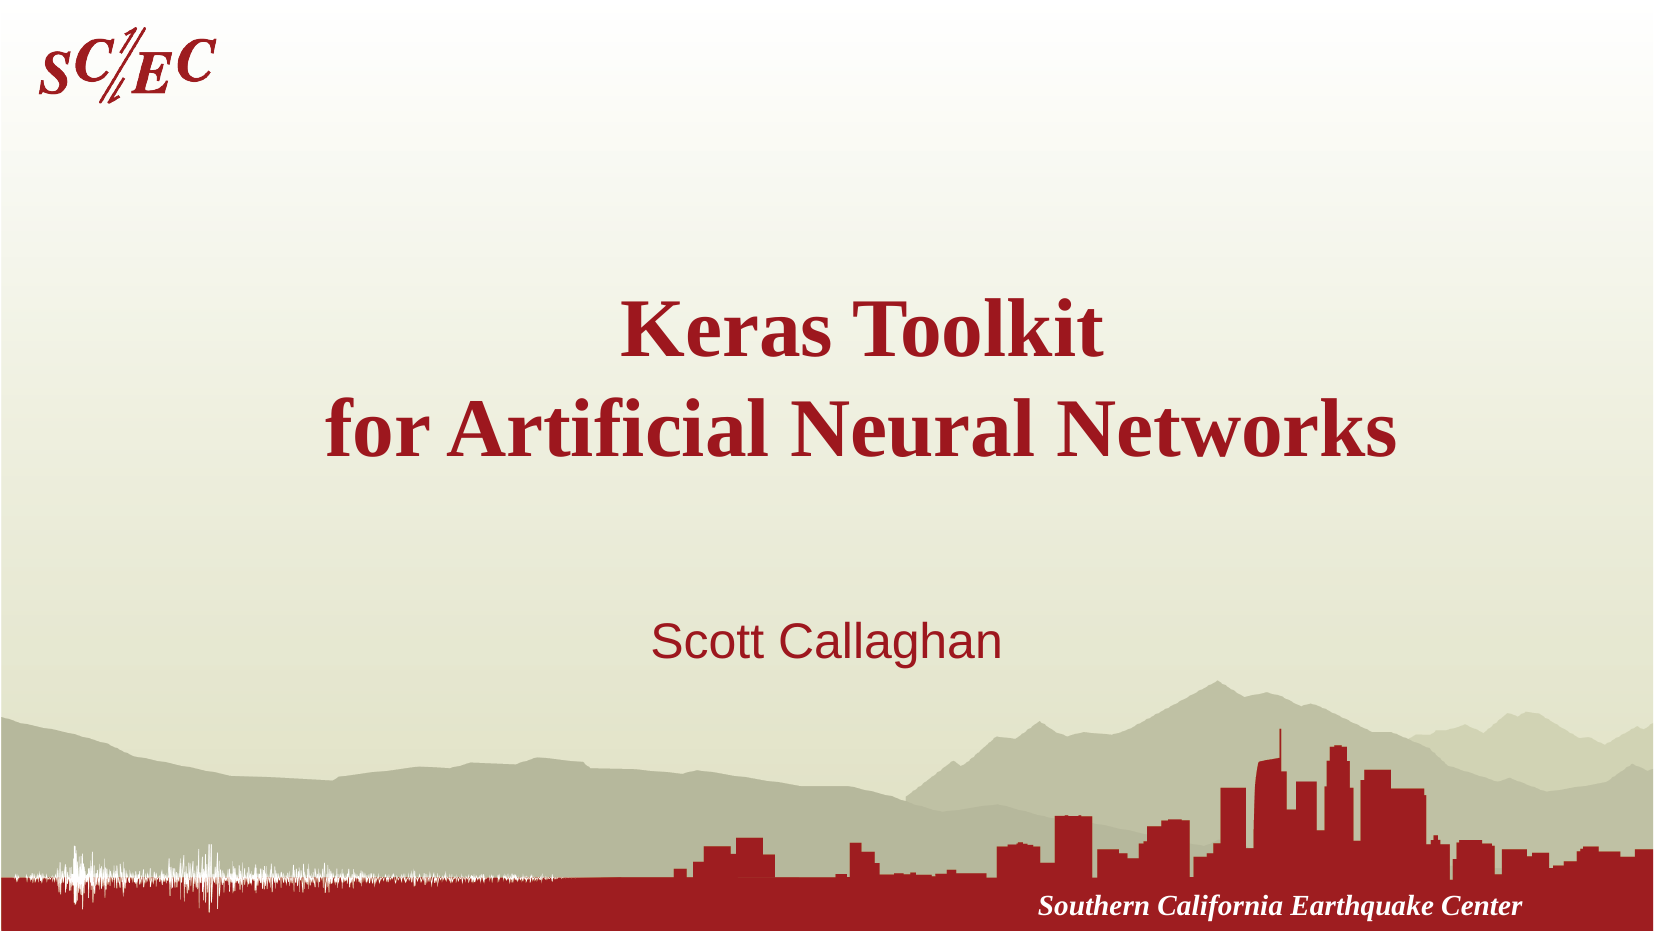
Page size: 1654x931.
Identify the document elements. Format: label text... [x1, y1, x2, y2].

text_box Keras Toolkit for Artificial Neural Networks [165, 265, 1560, 483]
text_box Southern California Earthquake Center [1023, 878, 1582, 929]
picture [0, 0, 1654, 931]
text_box Scott Callaghan [165, 600, 1489, 756]
